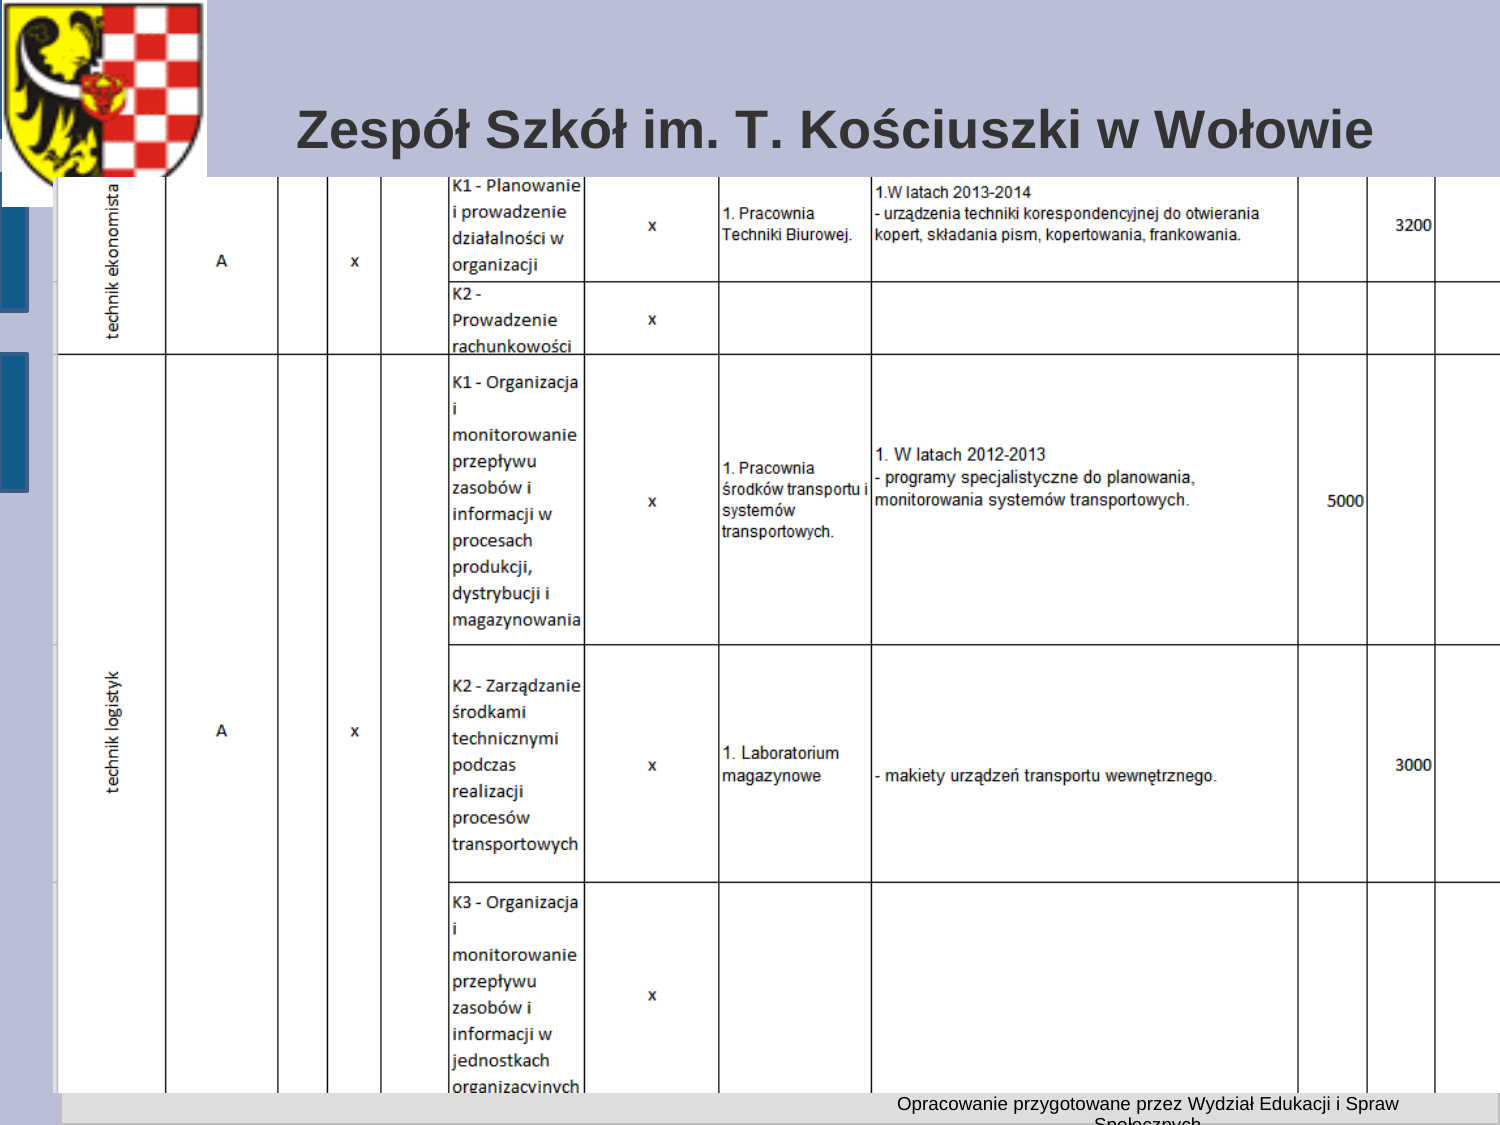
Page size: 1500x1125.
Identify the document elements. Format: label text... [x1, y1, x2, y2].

picture [2, 0, 207, 207]
chart [53, 177, 1500, 1093]
text_box Opracowanie przygotowane przez Wydział Edukacji i Spraw Społecznych [826, 1093, 1469, 1123]
title Zespół Szkół im. T. Kościuszki w Wołowie [110, 82, 1392, 177]
